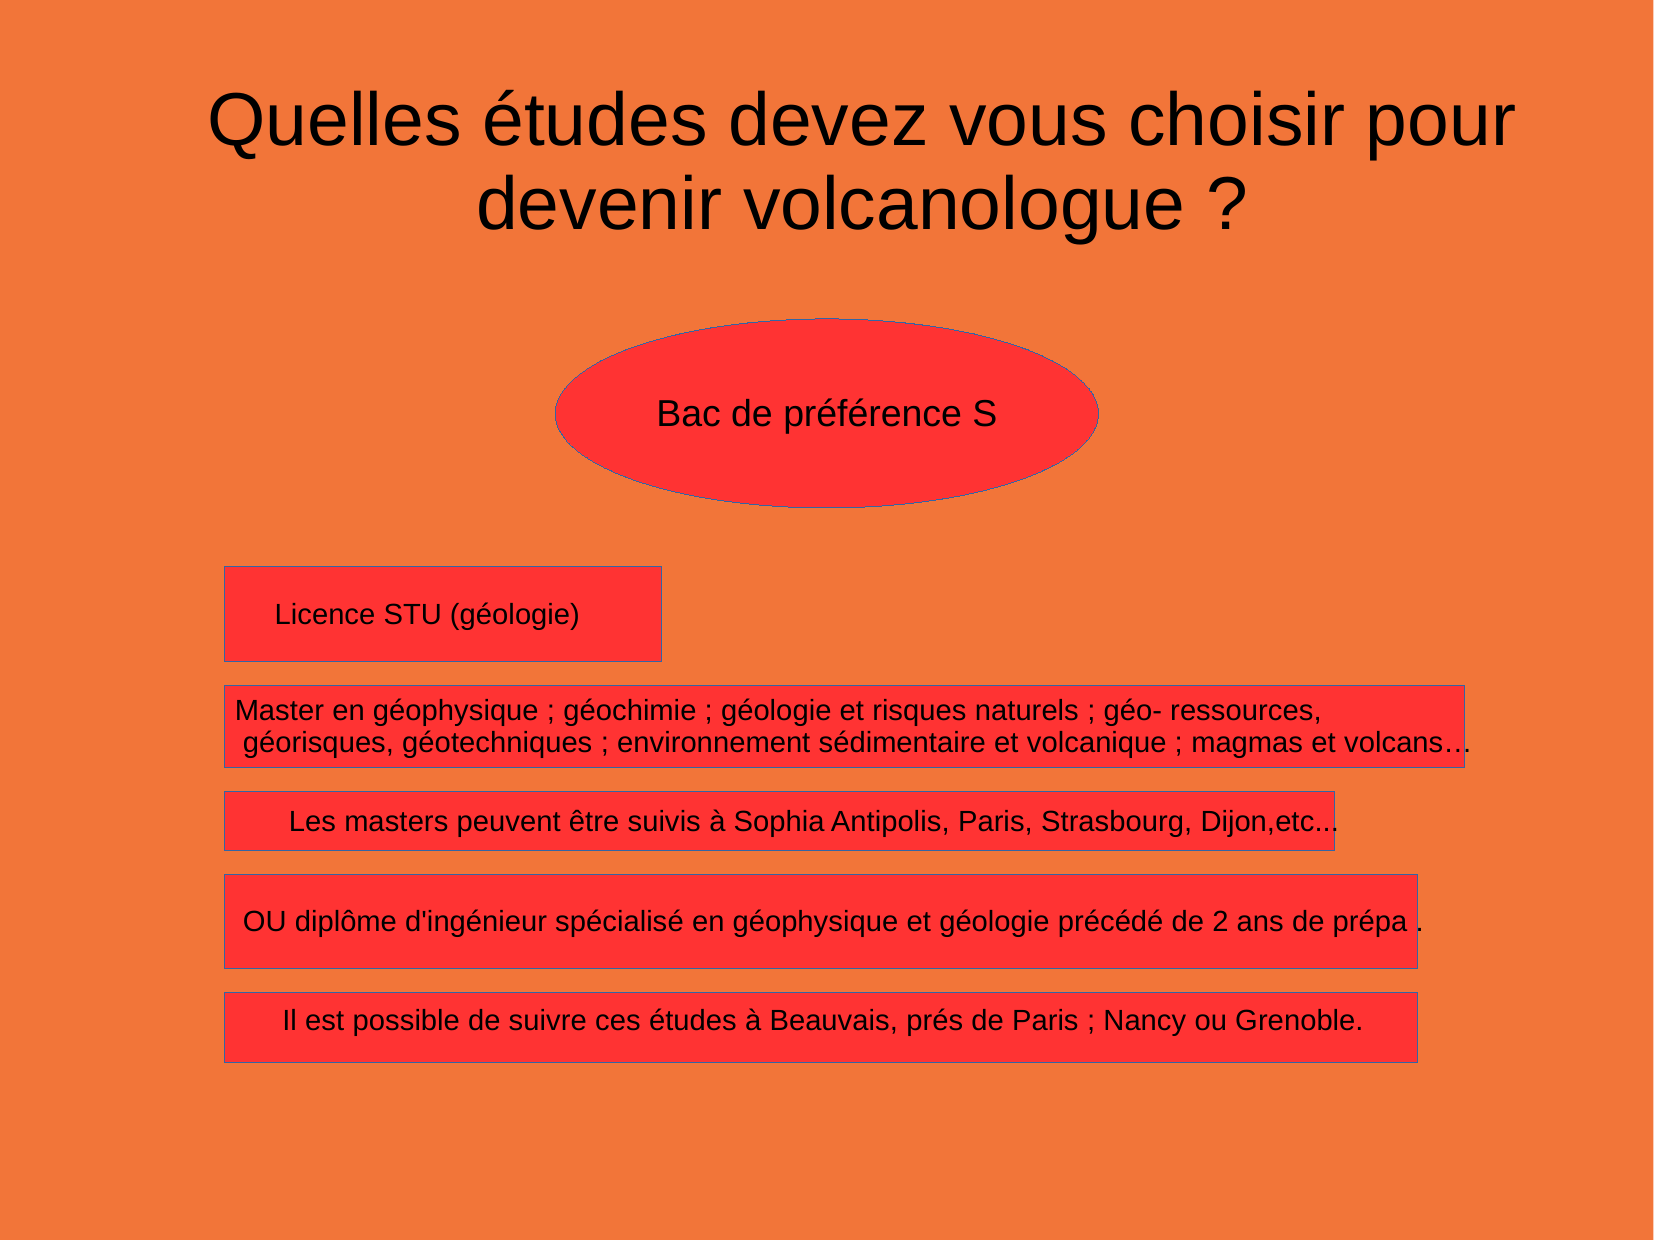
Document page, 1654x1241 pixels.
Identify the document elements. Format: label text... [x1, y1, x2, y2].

text_box Bac de préférence S [555, 318, 1099, 508]
text_box Master en géophysique ; géochimie ; géologie et risques naturels ; géo- ressources, géorisques, géotechniques ; environnement sédimentaire et volcanique ; magmas et volcans… [224, 685, 1465, 768]
text_box Les masters peuvent être suivis à Sophia Antipolis, Paris, Strasbourg, Dijon,etc... [224, 791, 1335, 851]
text_box Licence STU (géologie) [224, 566, 662, 662]
text_box [224, 992, 1418, 1063]
text_box OU diplôme d'ingénieur spécialisé en géophysique et géologie précédé de 2 ans de prépa . [224, 874, 1418, 969]
text_box Il est possible de suivre ces études à Beauvais, prés de Paris ; Nancy ou Grenoble. [140, 1003, 1382, 1052]
title Quelles études devez vous choisir pour devenir volcanologue ? [118, 77, 1607, 349]
